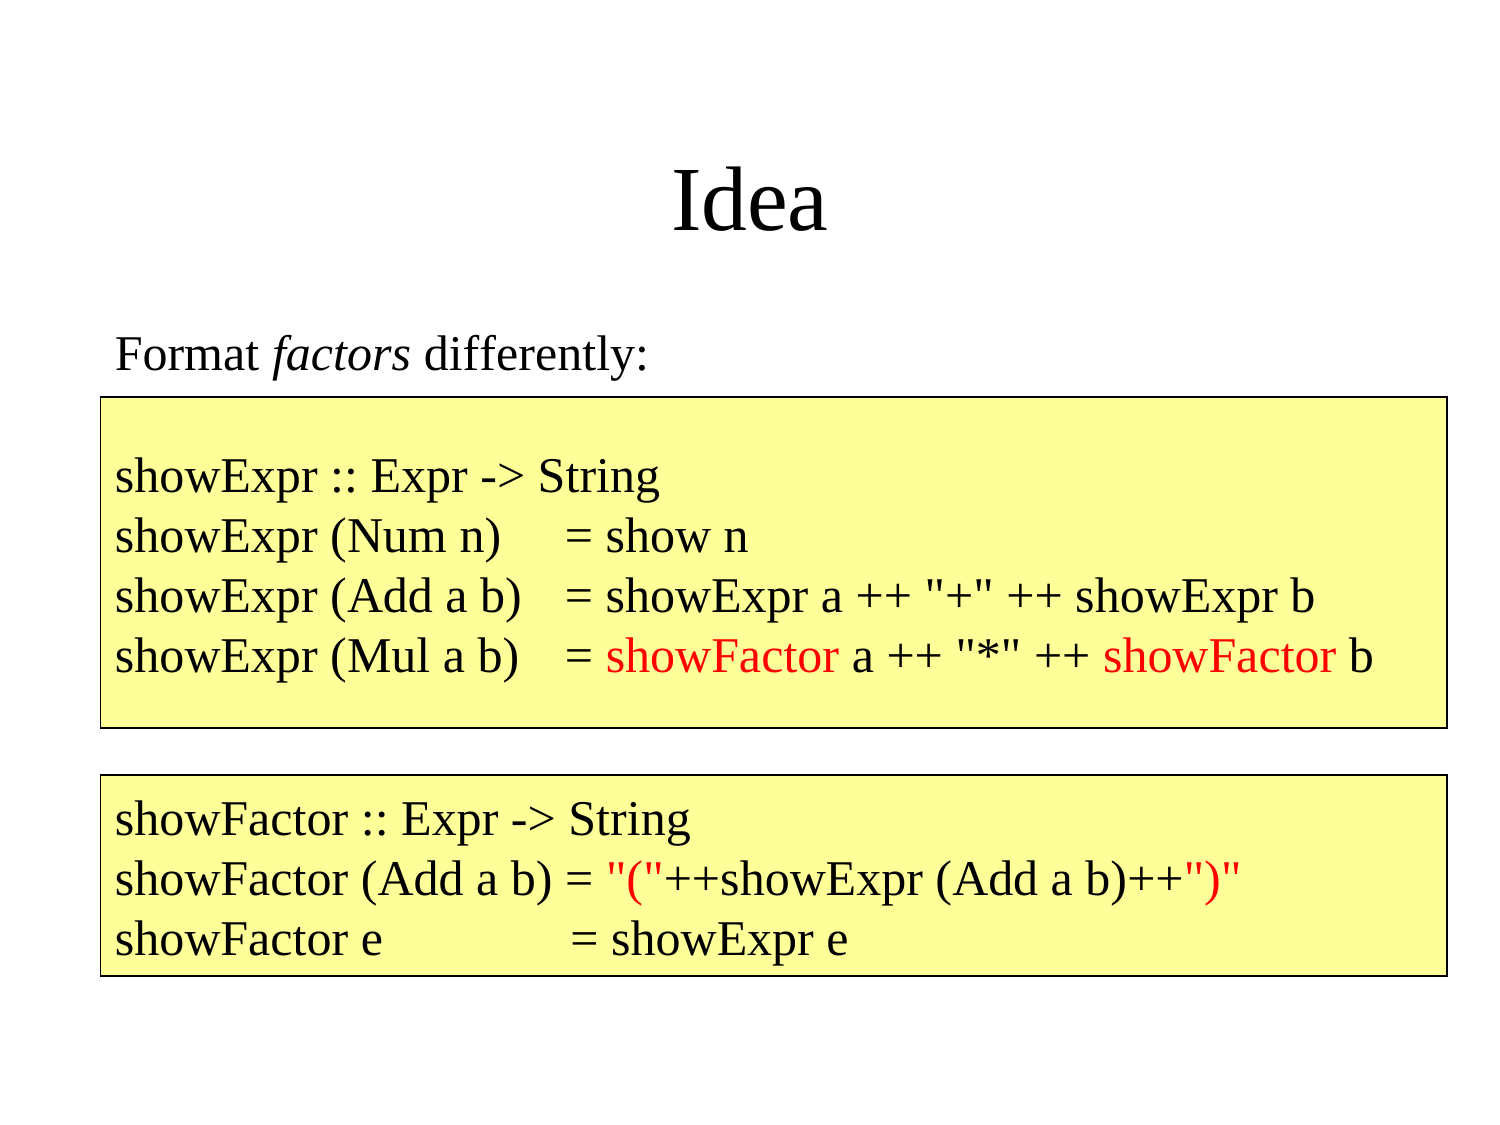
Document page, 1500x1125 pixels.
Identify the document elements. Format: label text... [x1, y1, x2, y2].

text_box showExpr :: Expr -> String showExpr (Num n) = show n showExpr (Add a b) = showExpr a ++ "+" ++ showExpr b showExpr (Mul a b) = showFactor a ++ "*" ++ showFactor b [100, 397, 1447, 728]
text_box Format factors differently: [99, 312, 1388, 388]
text_box showFactor :: Expr -> String showFactor (Add a b) = "("++showExpr (Add a b)++")" showFactor e = showExpr e [100, 774, 1447, 977]
title Idea [112, 99, 1388, 288]
